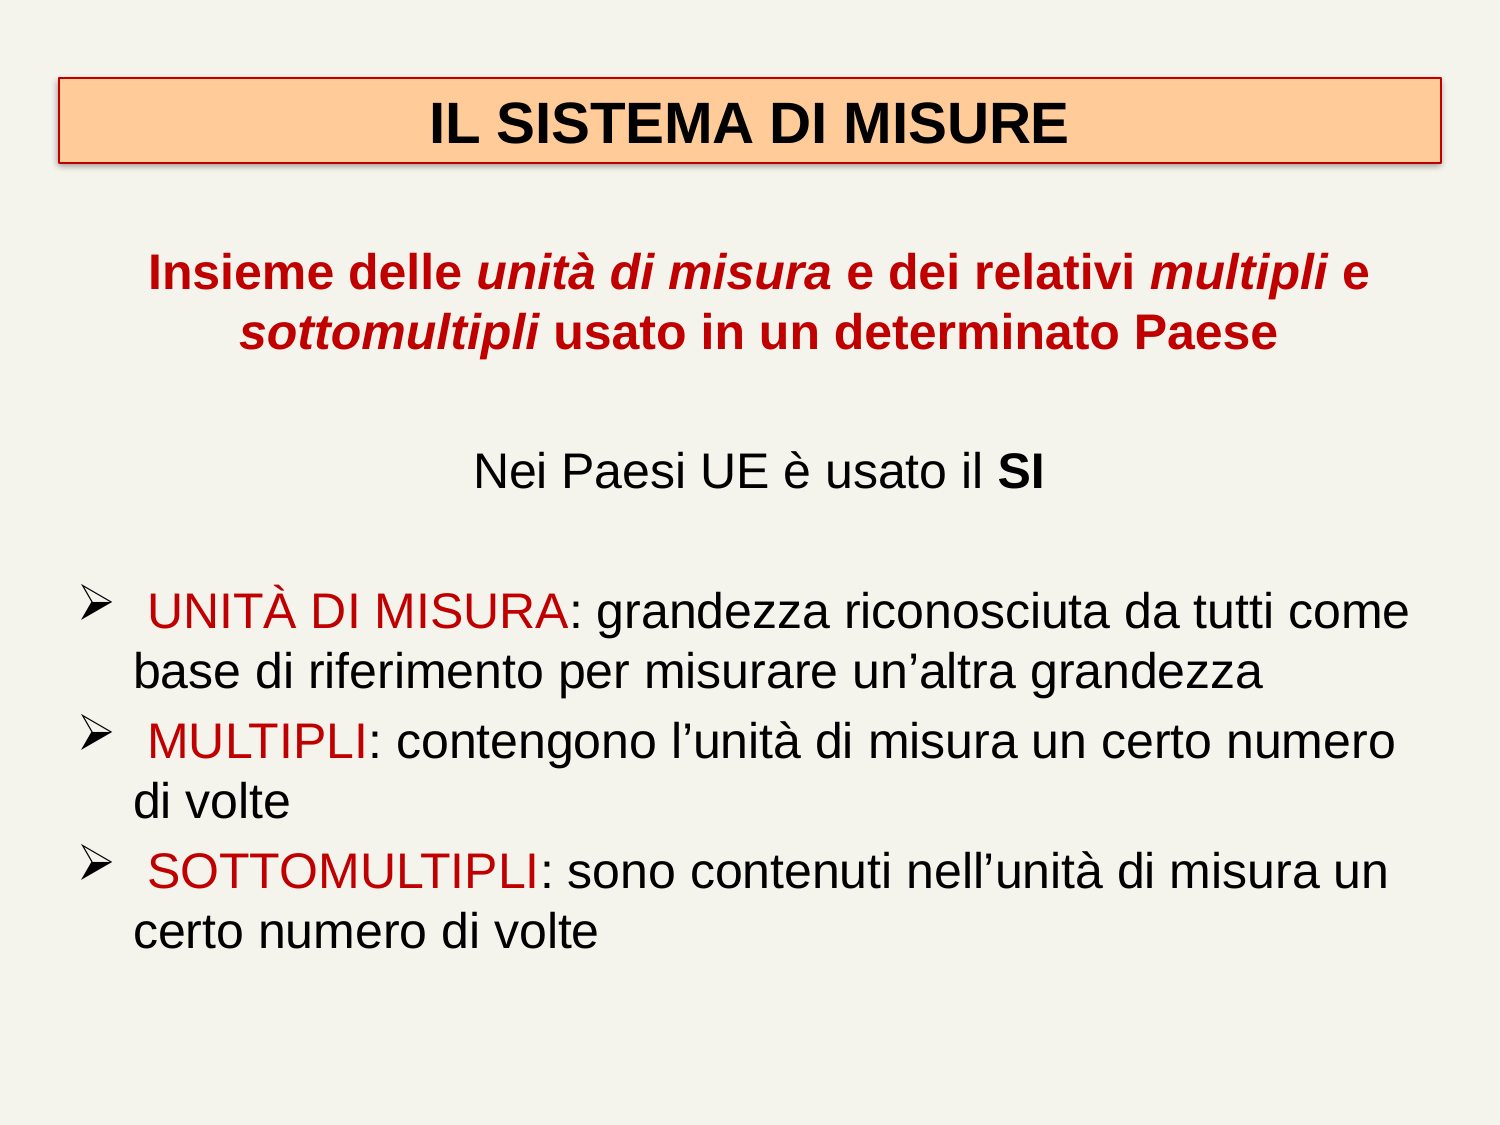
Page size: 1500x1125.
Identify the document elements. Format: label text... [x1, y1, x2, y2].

text_box IL SISTEMA DI MISURE [58, 78, 1441, 163]
text_box Insieme delle unità di misura e dei relativi multipli e sottomultipli usato in un determinato Paese Nei Paesi UE è usato il SI UNITÀ DI MISURA: grandezza riconosciuta da tutti come base di riferimento per misurare un’altra grandezza MULTIPLI: contengono l’unità di misura un certo numero di volte SOTTOMULTIPLI: sono contenuti nell’unità di misura un certo numero di volte [62, 231, 1456, 1063]
